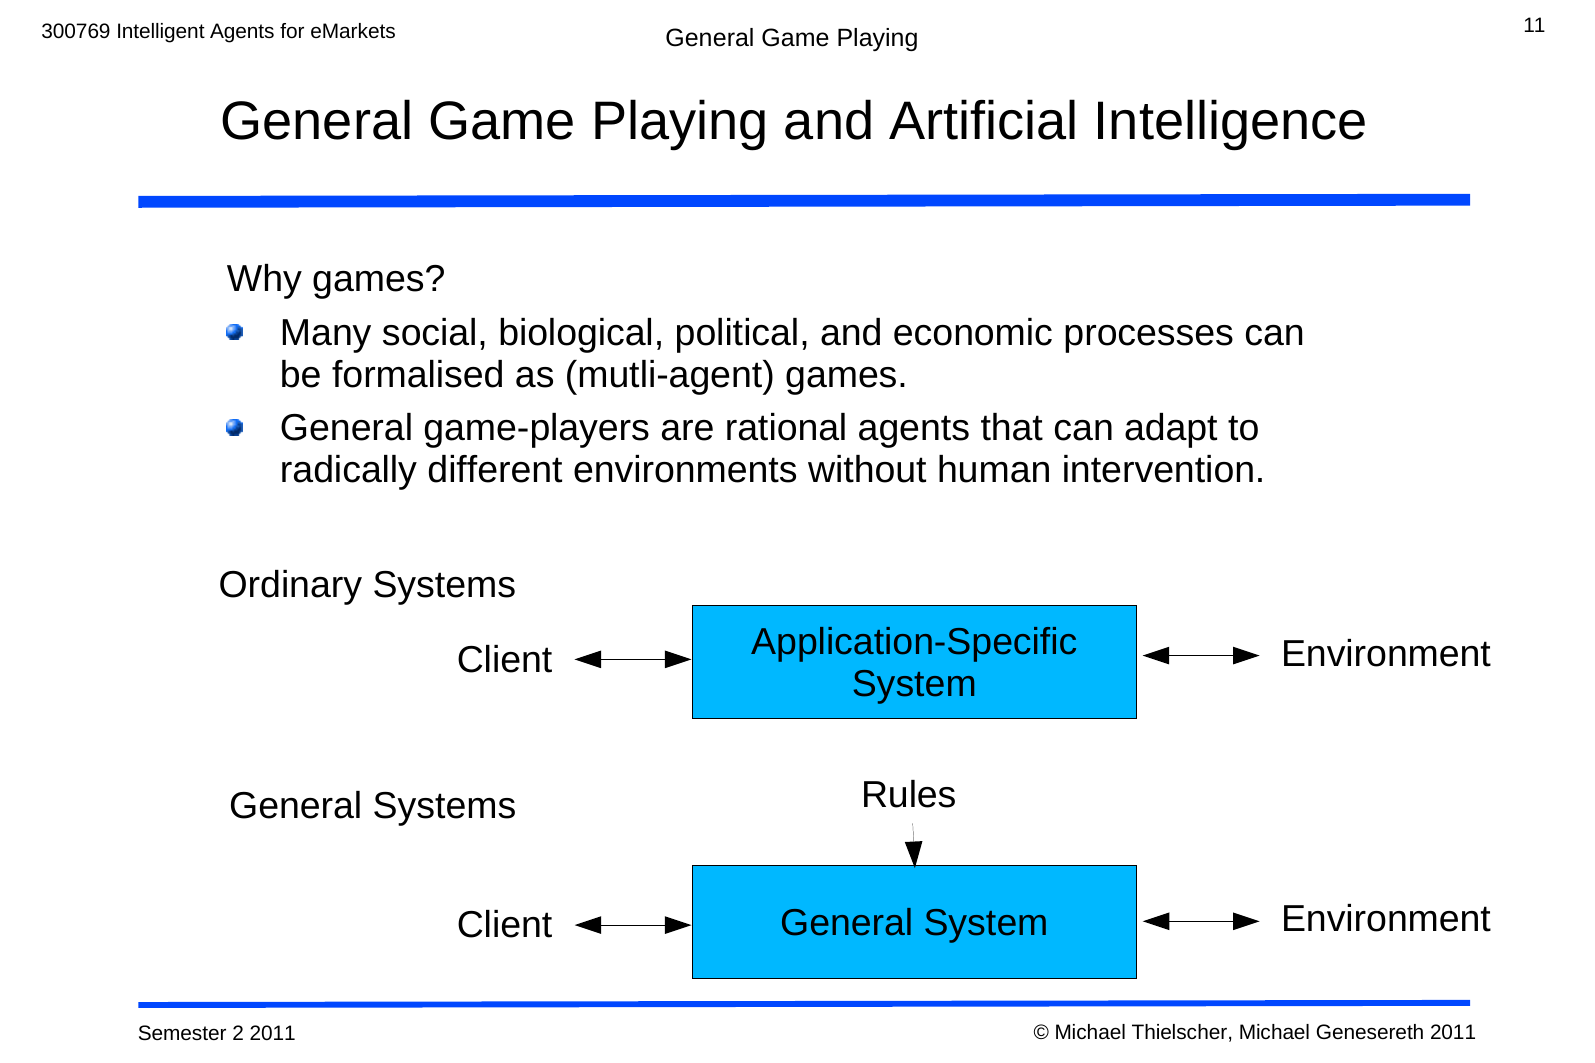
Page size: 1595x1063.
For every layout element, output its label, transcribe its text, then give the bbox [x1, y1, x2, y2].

text_box Application-Specific System [692, 605, 1137, 719]
text_box General System [692, 865, 1137, 979]
title General Game Playing and Artificial Intelligence [114, 51, 1476, 190]
text_box Rules [861, 773, 957, 817]
list Why games? Many social, biological, political, and economic processes can be formalised as (mutli-agent) games. General game-players are rational agents that can adapt to radically different environments without human intervention. [209, 257, 1337, 571]
text_box Environment [1280, 897, 1492, 940]
text_box Environment [1280, 632, 1492, 675]
text_box Ordinary Systems [218, 563, 517, 606]
text_box Client [456, 638, 553, 681]
text_box Client [456, 903, 553, 946]
text_box General Systems [229, 784, 517, 827]
